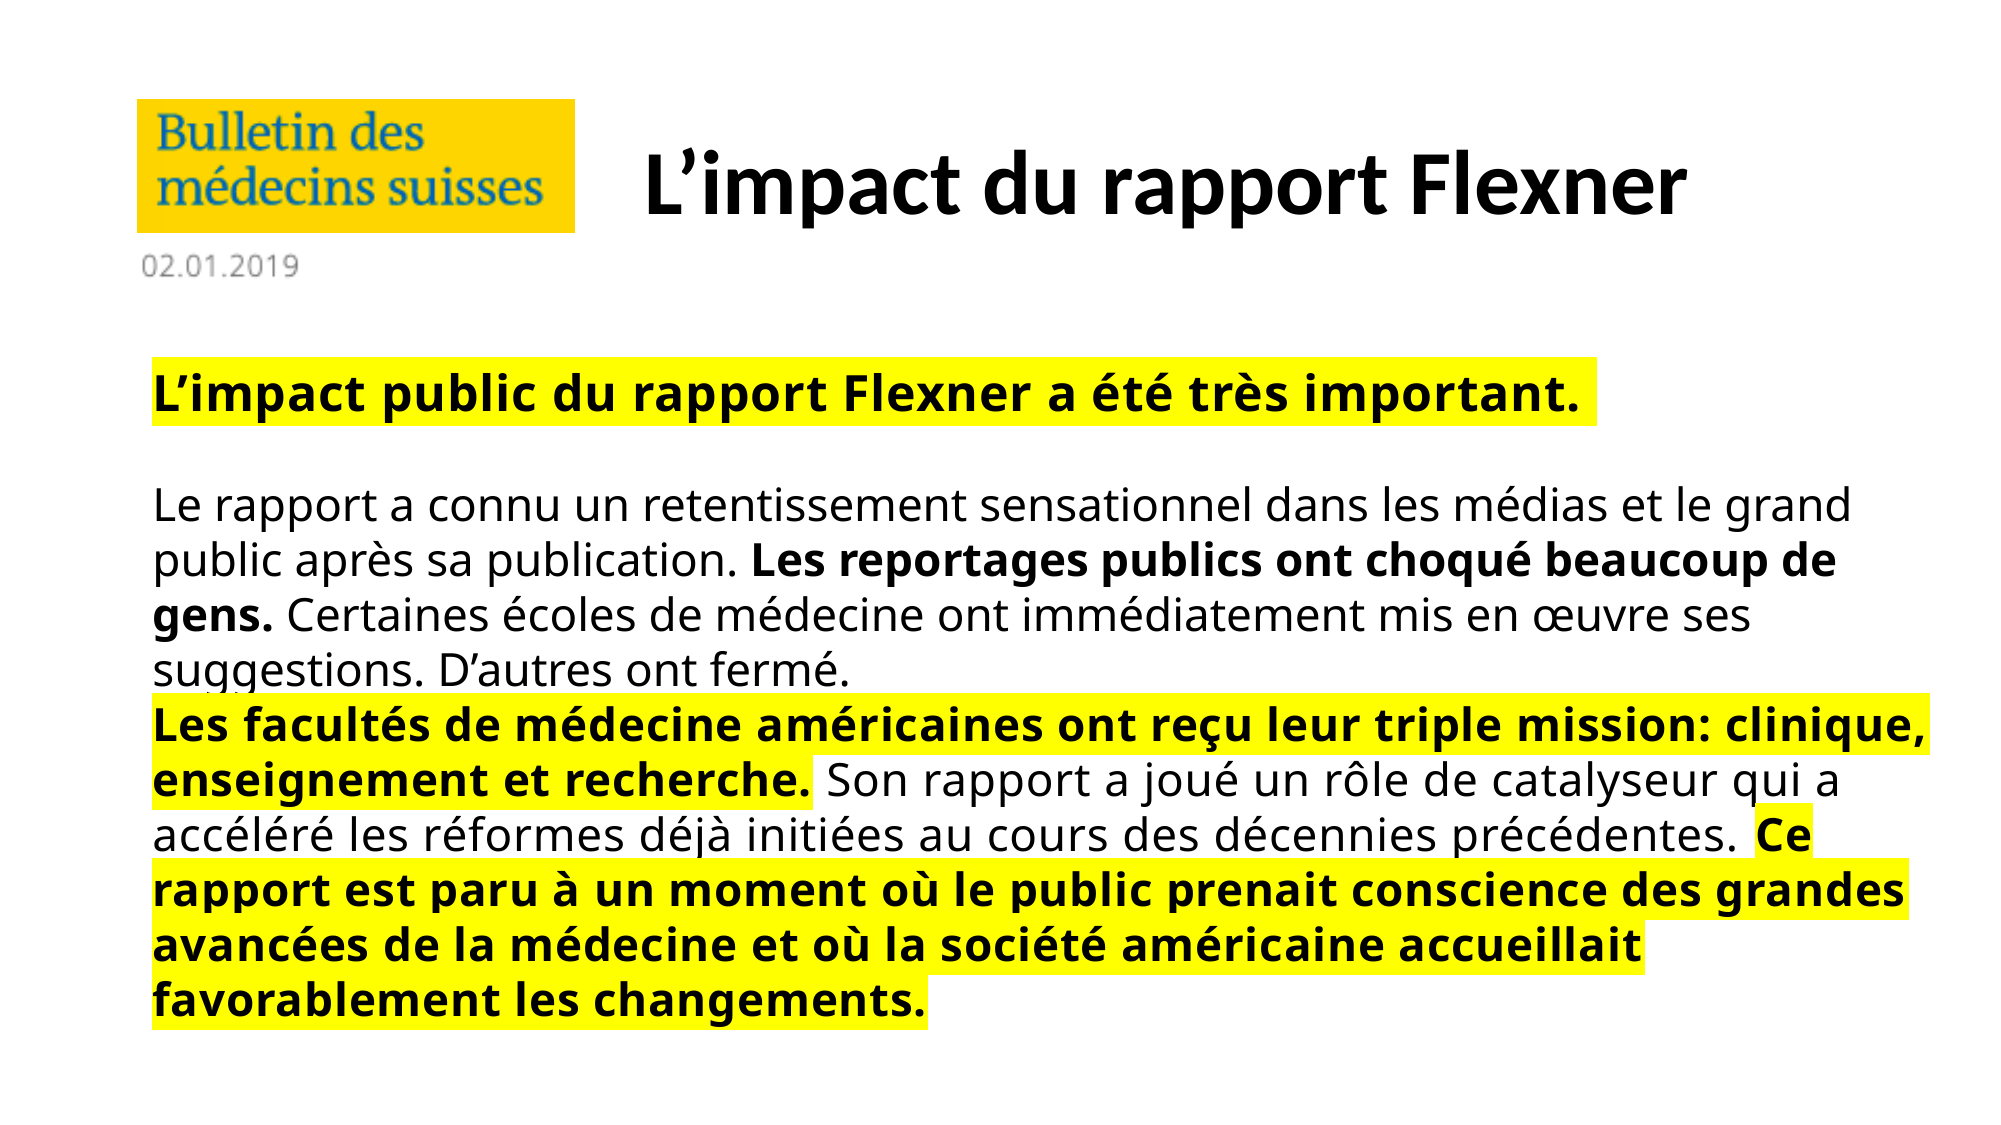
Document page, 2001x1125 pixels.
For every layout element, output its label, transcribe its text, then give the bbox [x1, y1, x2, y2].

picture [137, 99, 575, 233]
picture [137, 245, 315, 290]
text_box L’impact public du rapport Flexner a été très important. Le rapport a connu un retentissement sensationnel dans les médias et le grand public après sa publication. Les reportages publics ont choqué beaucoup de gens. Certaines écoles de médecine ont immédiatement mis en œuvre ses suggestions. D’autres ont fermé. Les facultés de médecine américaines ont reçu leur triple mission: clinique, enseignement et recherche. Son rapport a joué un rôle de catalyseur qui a accéléré les réformes déjà initiées au cours des décennies précédentes. Ce rapport est paru à un moment où le public prenait conscience des grandes avancées de la médecine et où la société américaine accueillait favorablement les changements. [137, 353, 1980, 1041]
title L’impact du rapport Flexner [629, 75, 1980, 294]
